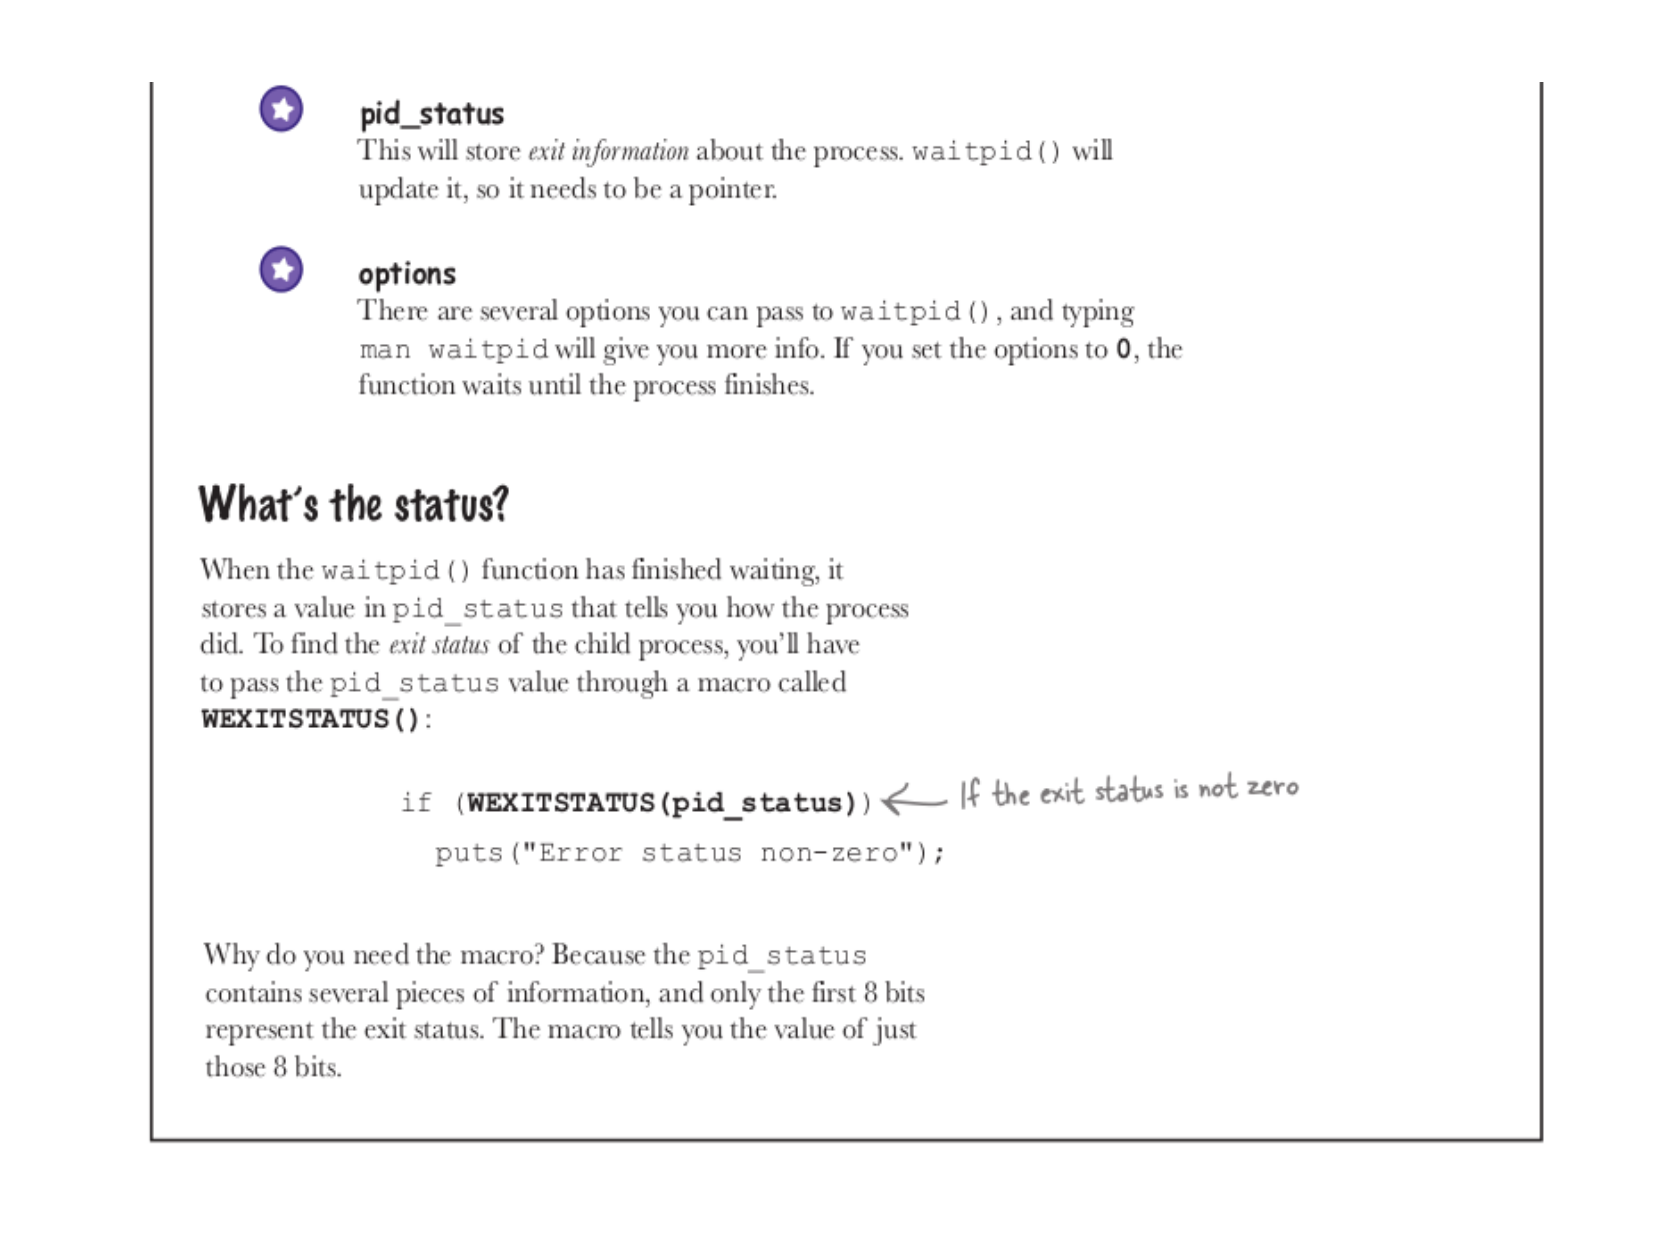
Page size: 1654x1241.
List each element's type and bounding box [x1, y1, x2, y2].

picture [129, 82, 1583, 1170]
